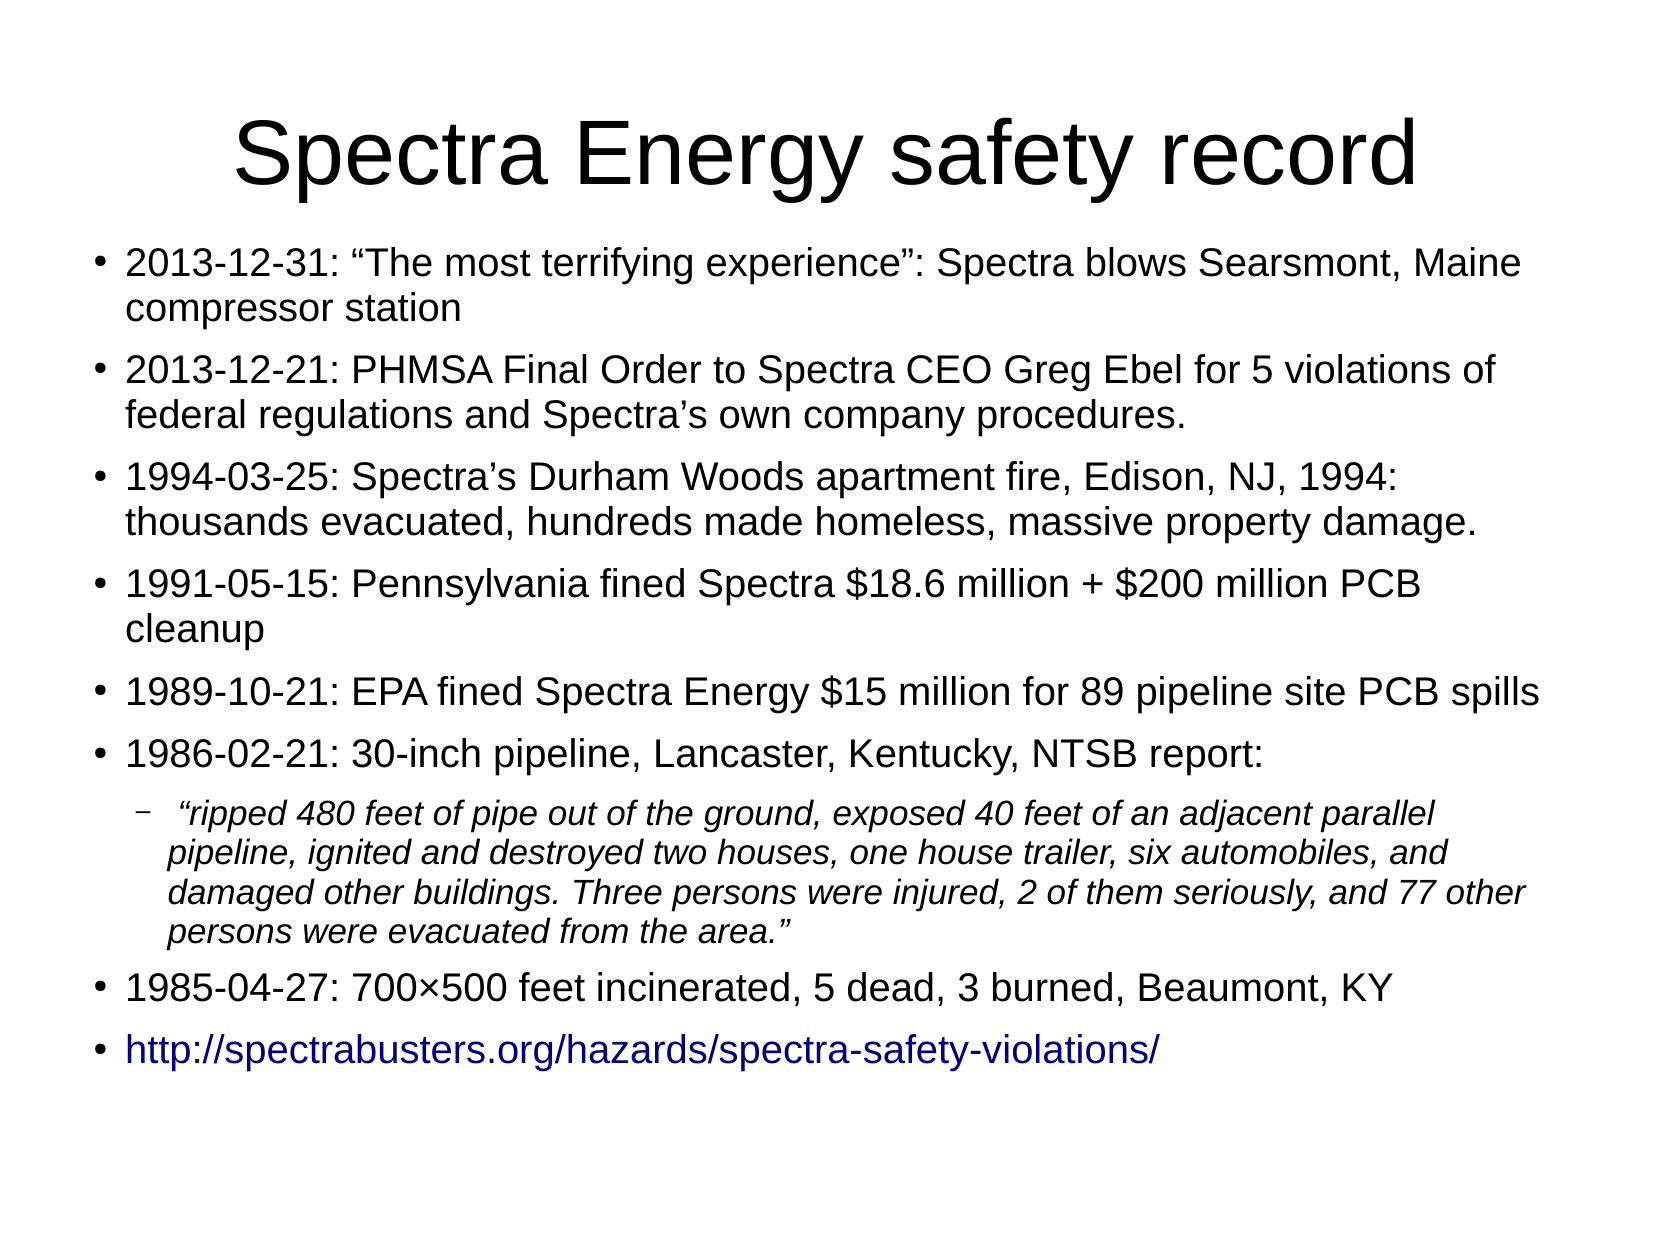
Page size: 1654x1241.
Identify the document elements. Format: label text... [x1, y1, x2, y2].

title Spectra Energy safety record [82, 49, 1571, 240]
list 2013-12-31: “The most terrifying experience”: Spectra blows Searsmont, Maine compressor station 2013-12-21: PHMSA Final Order to Spectra CEO Greg Ebel for 5 violations of federal regulations and Spectra’s own company procedures. 1994-03-25: Spectra’s Durham Woods apartment fire, Edison, NJ, 1994: thousands evacuated, hundreds made homeless, massive property damage. 1991-05-15: Pennsylvania fined Spectra $18.6 million + $200 million PCB cleanup 1989-10-21: EPA fined Spectra Energy $15 million for 89 pipeline site PCB spills 1986-02-21: 30-inch pipeline, Lancaster, Kentucky, NTSB report: “ripped 480 feet of pipe out of the ground, exposed 40 feet of an adjacent parallel pipeline, ignited and destroyed two houses, one house trailer, six automobiles, and damaged other buildings. Three persons were injured, 2 of them seriously, and 77 other persons were evacuated from the area.” 1985-04-27: 700×500 feet incinerated, 5 dead, 3 burned, Beaumont, KY http://spectrabusters.org/hazards/spectra-safety-violations/ [82, 240, 1571, 1126]
